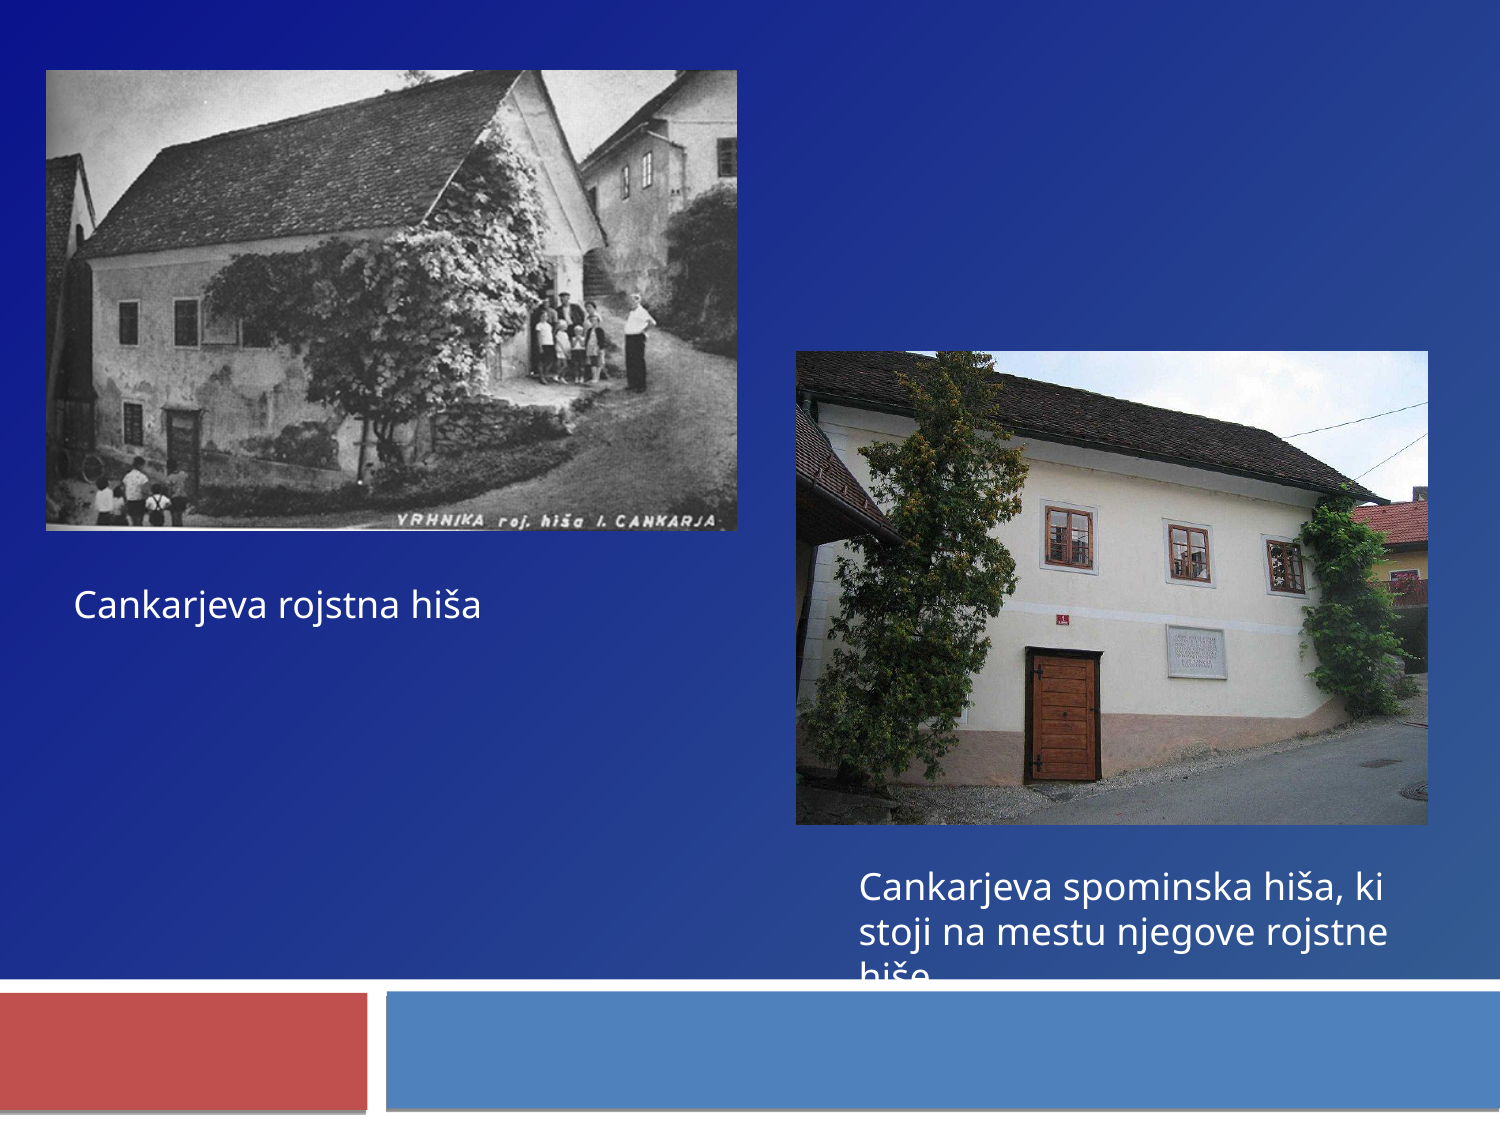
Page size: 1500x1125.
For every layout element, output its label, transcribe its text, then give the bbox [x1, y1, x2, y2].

picture [796, 351, 1428, 825]
text_box Cankarjeva rojstna hiša [58, 574, 668, 634]
picture [46, 70, 737, 531]
text_box Cankarjeva spominska hiša, ki stoji na mestu njegove rojstne hiše [843, 855, 1418, 1006]
